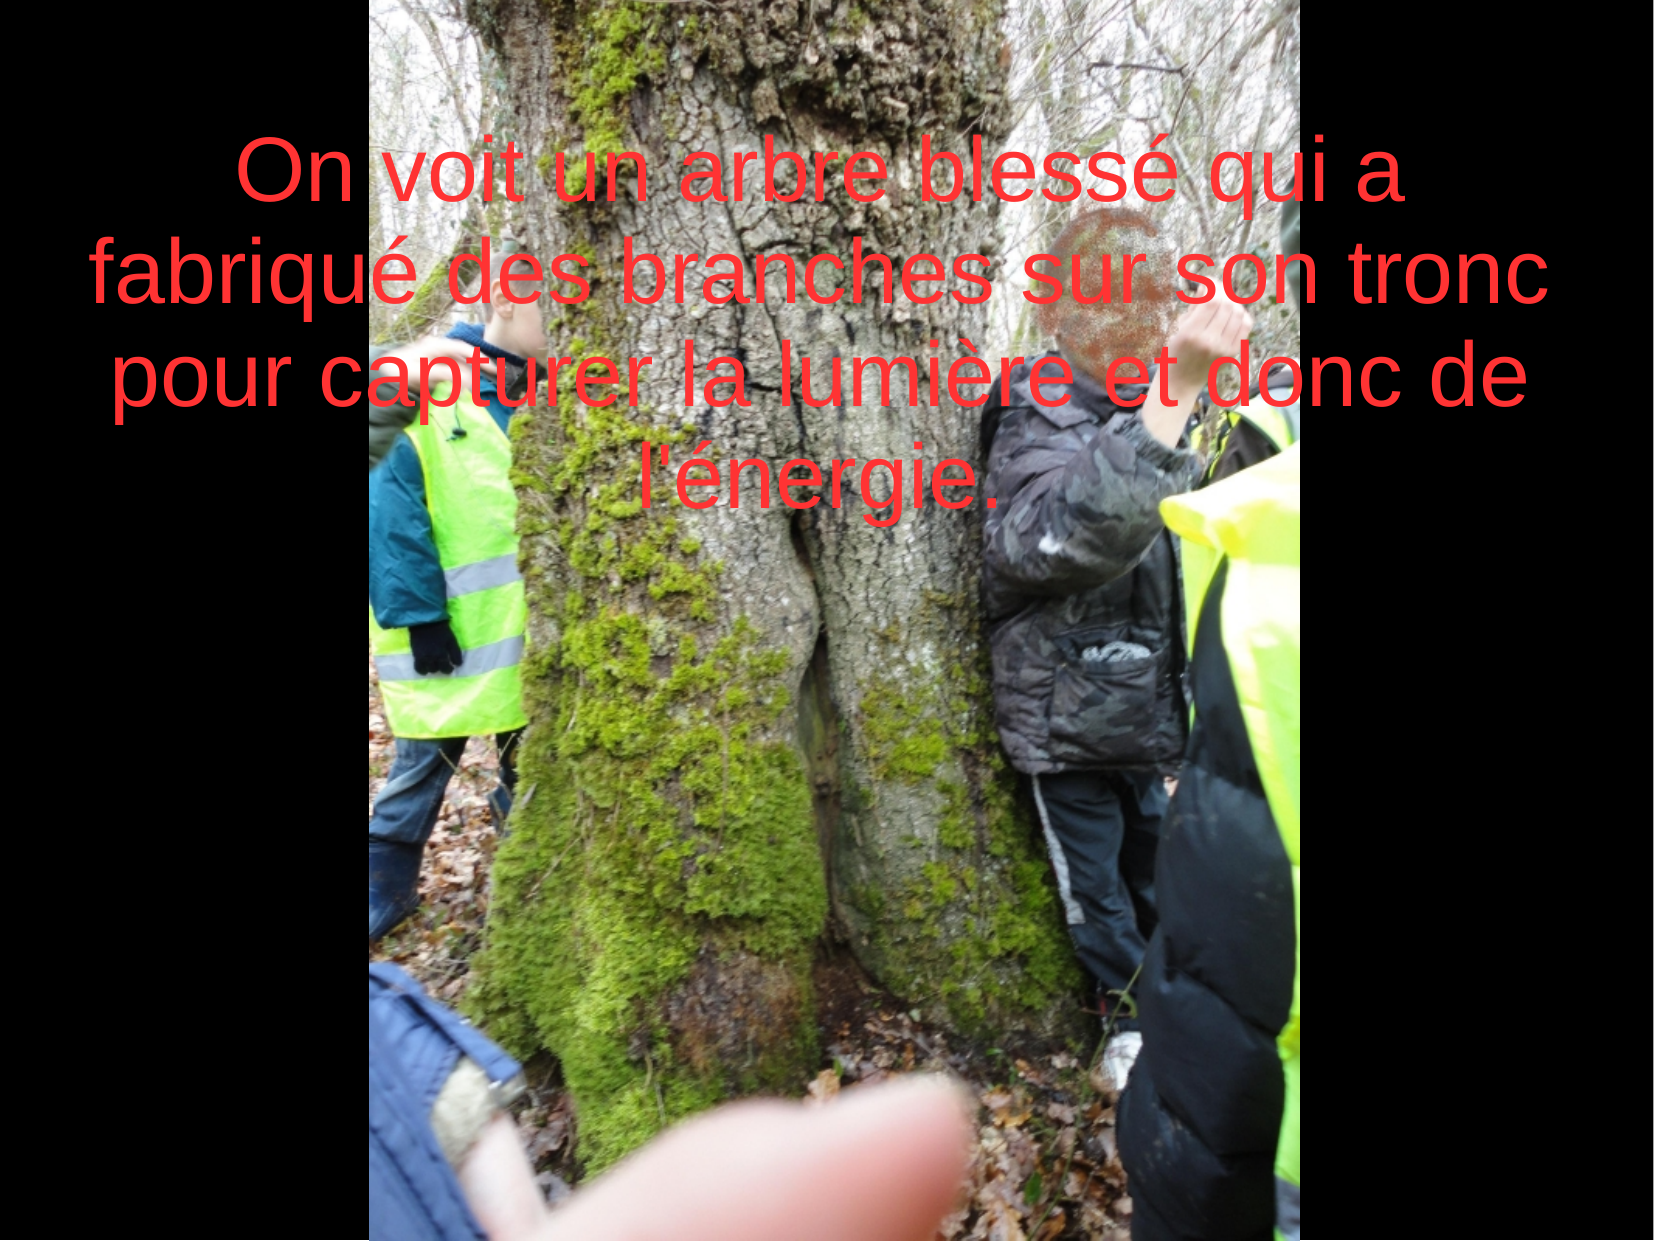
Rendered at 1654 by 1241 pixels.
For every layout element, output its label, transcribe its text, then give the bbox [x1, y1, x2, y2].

picture [369, 0, 1300, 118]
picture [369, 529, 1300, 1241]
title On voit un arbre blessé qui a fabriqué des branches sur son tronc pour capturer la lumière et donc de l'énergie. [76, 118, 1565, 529]
